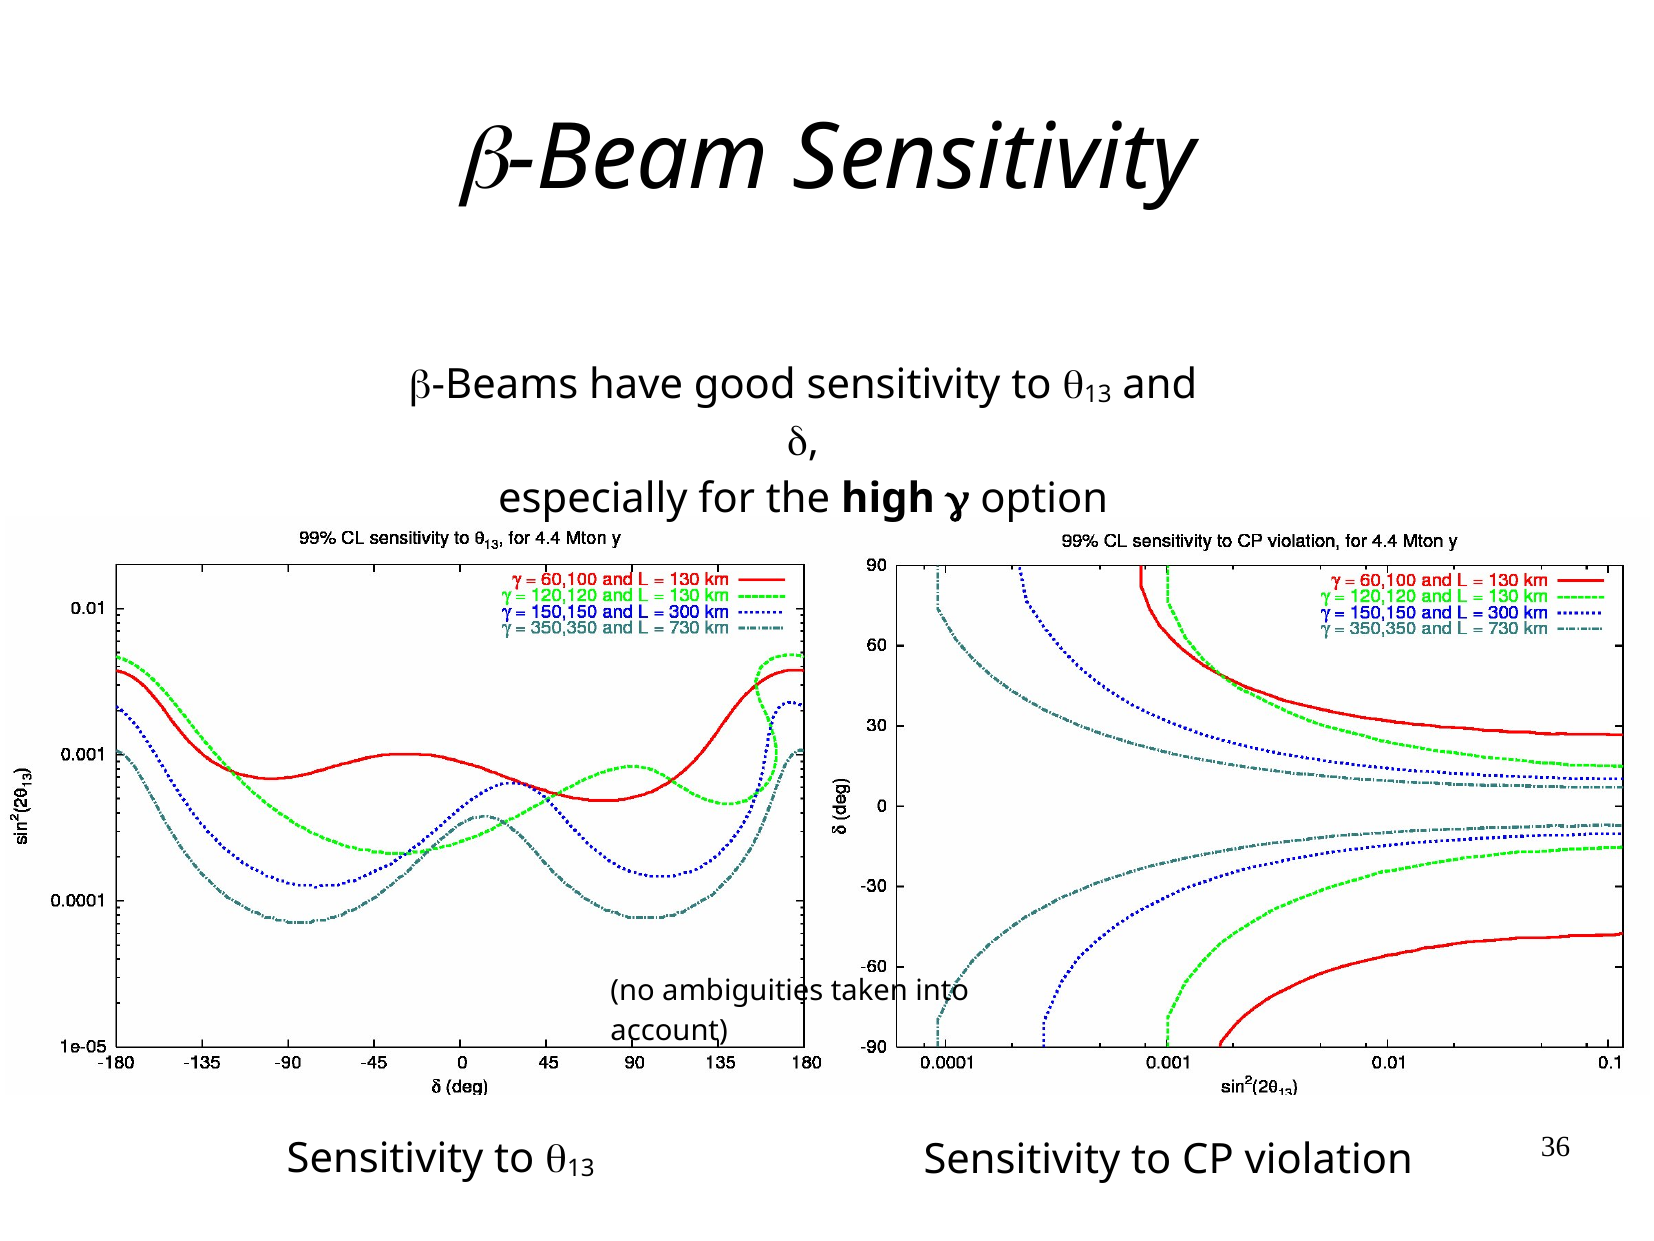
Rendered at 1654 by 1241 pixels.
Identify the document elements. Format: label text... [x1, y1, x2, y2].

text_box Sensitivity to CP violation [908, 1121, 1448, 1187]
text_box b-Beams have good sensitivity to q13 and d, especially for the high g option [376, 346, 1230, 484]
text_box (no ambiguities taken into account) [595, 962, 1087, 1027]
text_box Sensitivity to q13 [271, 1120, 631, 1203]
picture [5, 516, 1650, 1095]
title b-Beam Sensitivity [82, 56, 1571, 250]
